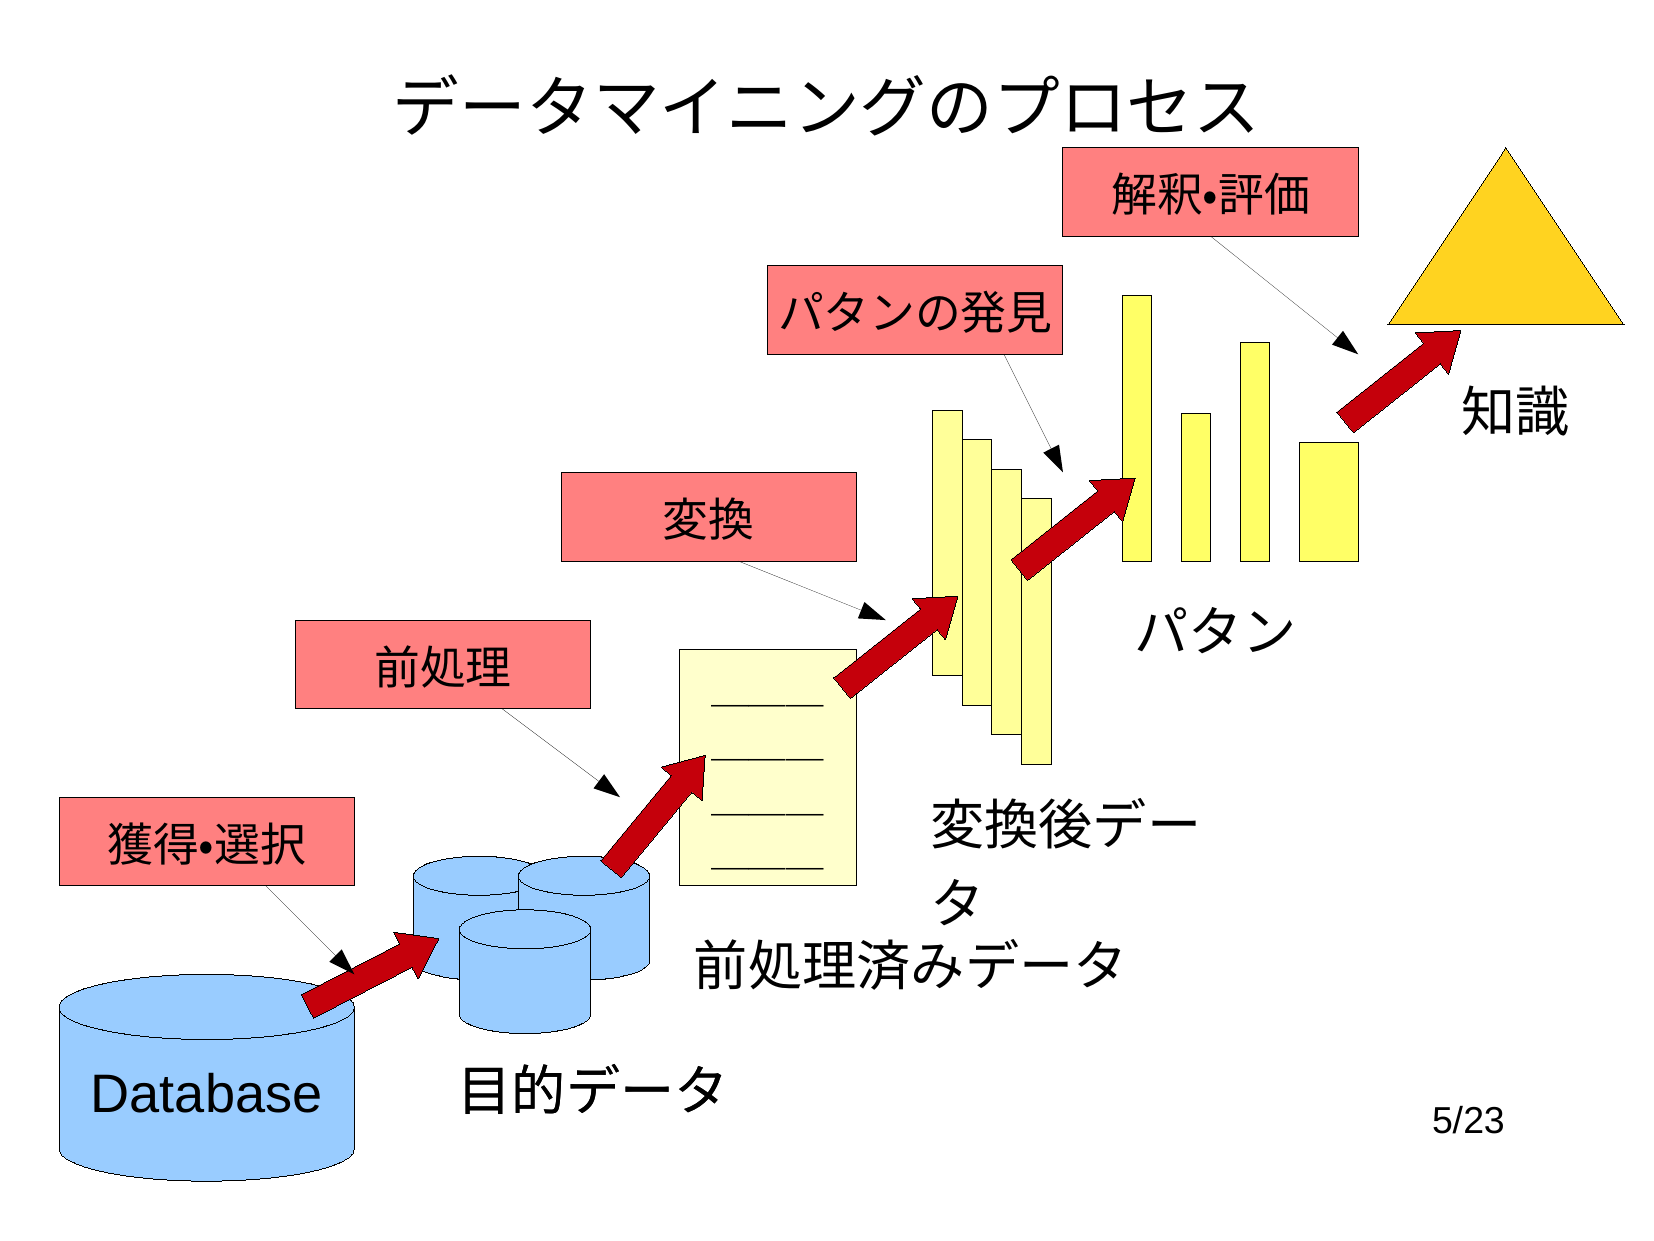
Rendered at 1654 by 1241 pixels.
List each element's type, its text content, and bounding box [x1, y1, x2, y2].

text_box ＿＿＿ ＿＿＿ ＿＿＿ ＿＿＿ [679, 649, 857, 886]
text_box 前処理済みデータ [679, 915, 1152, 998]
text_box パタン [1119, 580, 1445, 663]
text_box 目的データ [442, 1040, 768, 1123]
text_box 変換 [561, 472, 857, 562]
text_box 知識 [1446, 361, 1625, 443]
text_box 5/23 [1417, 1092, 1536, 1150]
text_box 解釈•評価 [1062, 147, 1359, 237]
text_box [1240, 342, 1270, 562]
text_box Database [59, 974, 355, 1182]
text_box [301, 755, 706, 1034]
text_box 獲得•選択 [59, 797, 355, 886]
text_box 変換後データ [915, 774, 1270, 857]
text_box パタンの発見 [767, 265, 1063, 355]
text_box [833, 295, 1152, 765]
text_box [1336, 330, 1461, 433]
subtitle データマイニングのプロセス [82, 49, 1571, 266]
text_box 前処理 [295, 620, 591, 709]
text_box [1181, 413, 1211, 562]
text_box [1299, 442, 1359, 562]
text_box [1387, 147, 1625, 325]
